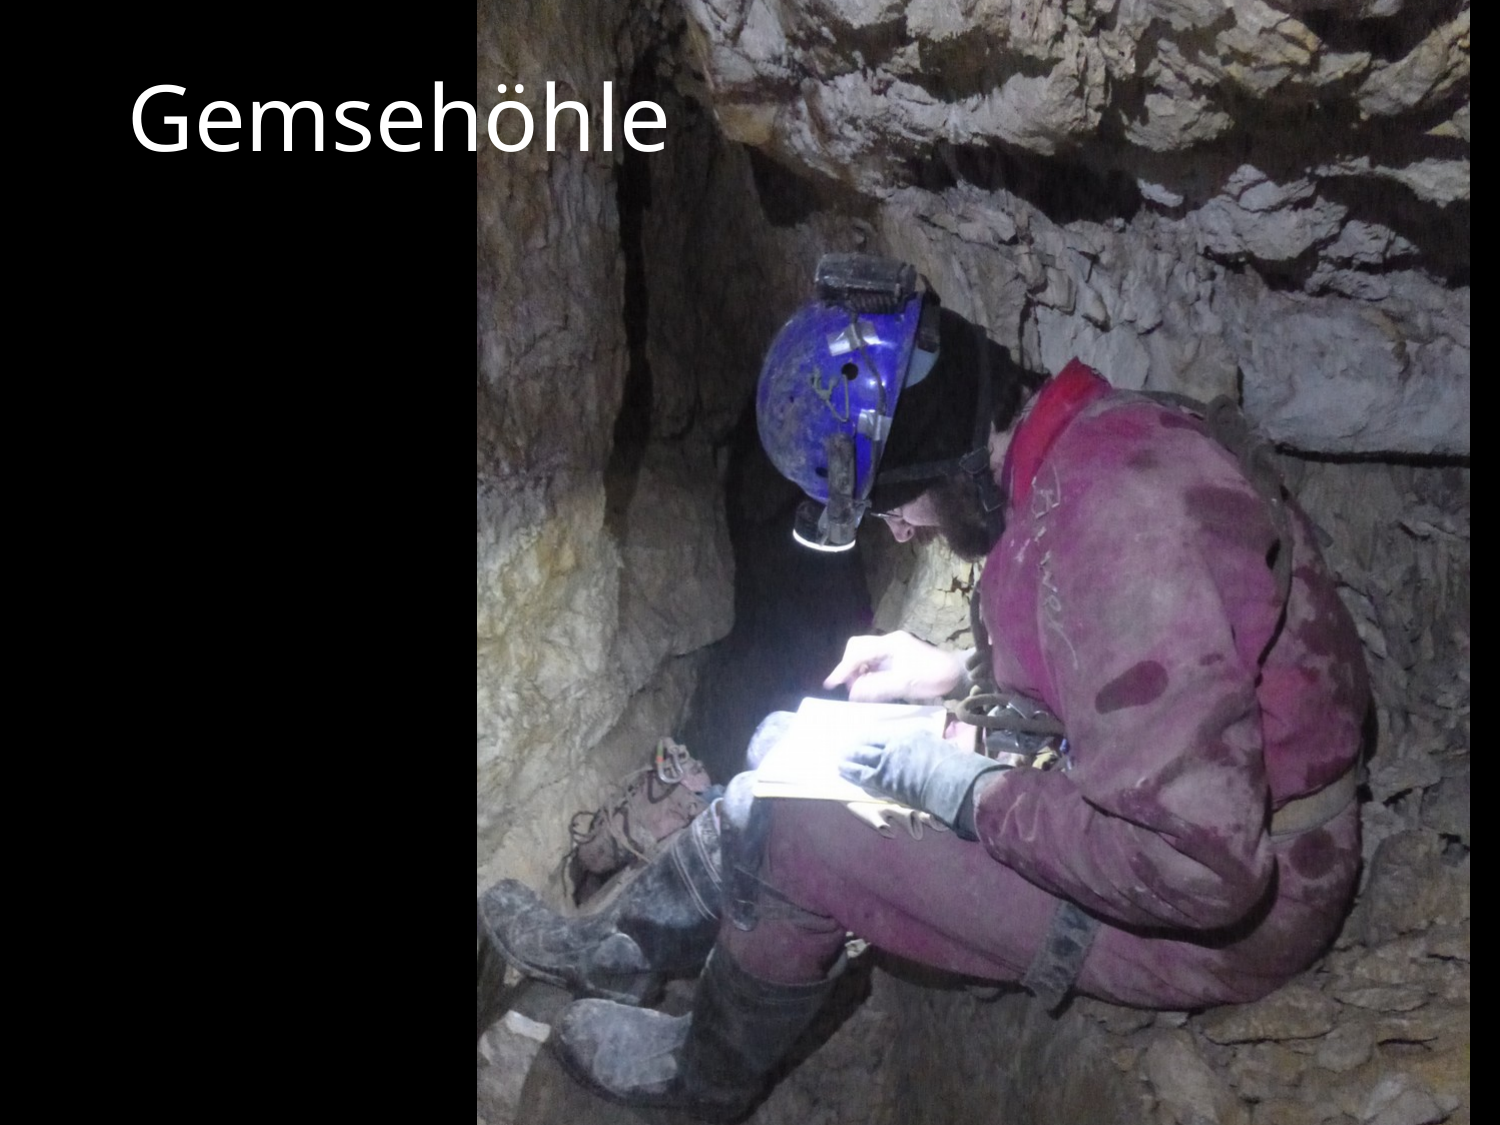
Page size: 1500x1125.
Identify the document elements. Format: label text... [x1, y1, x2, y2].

picture [477, 0, 1470, 1125]
title Gemsehöhle [112, 49, 1388, 290]
